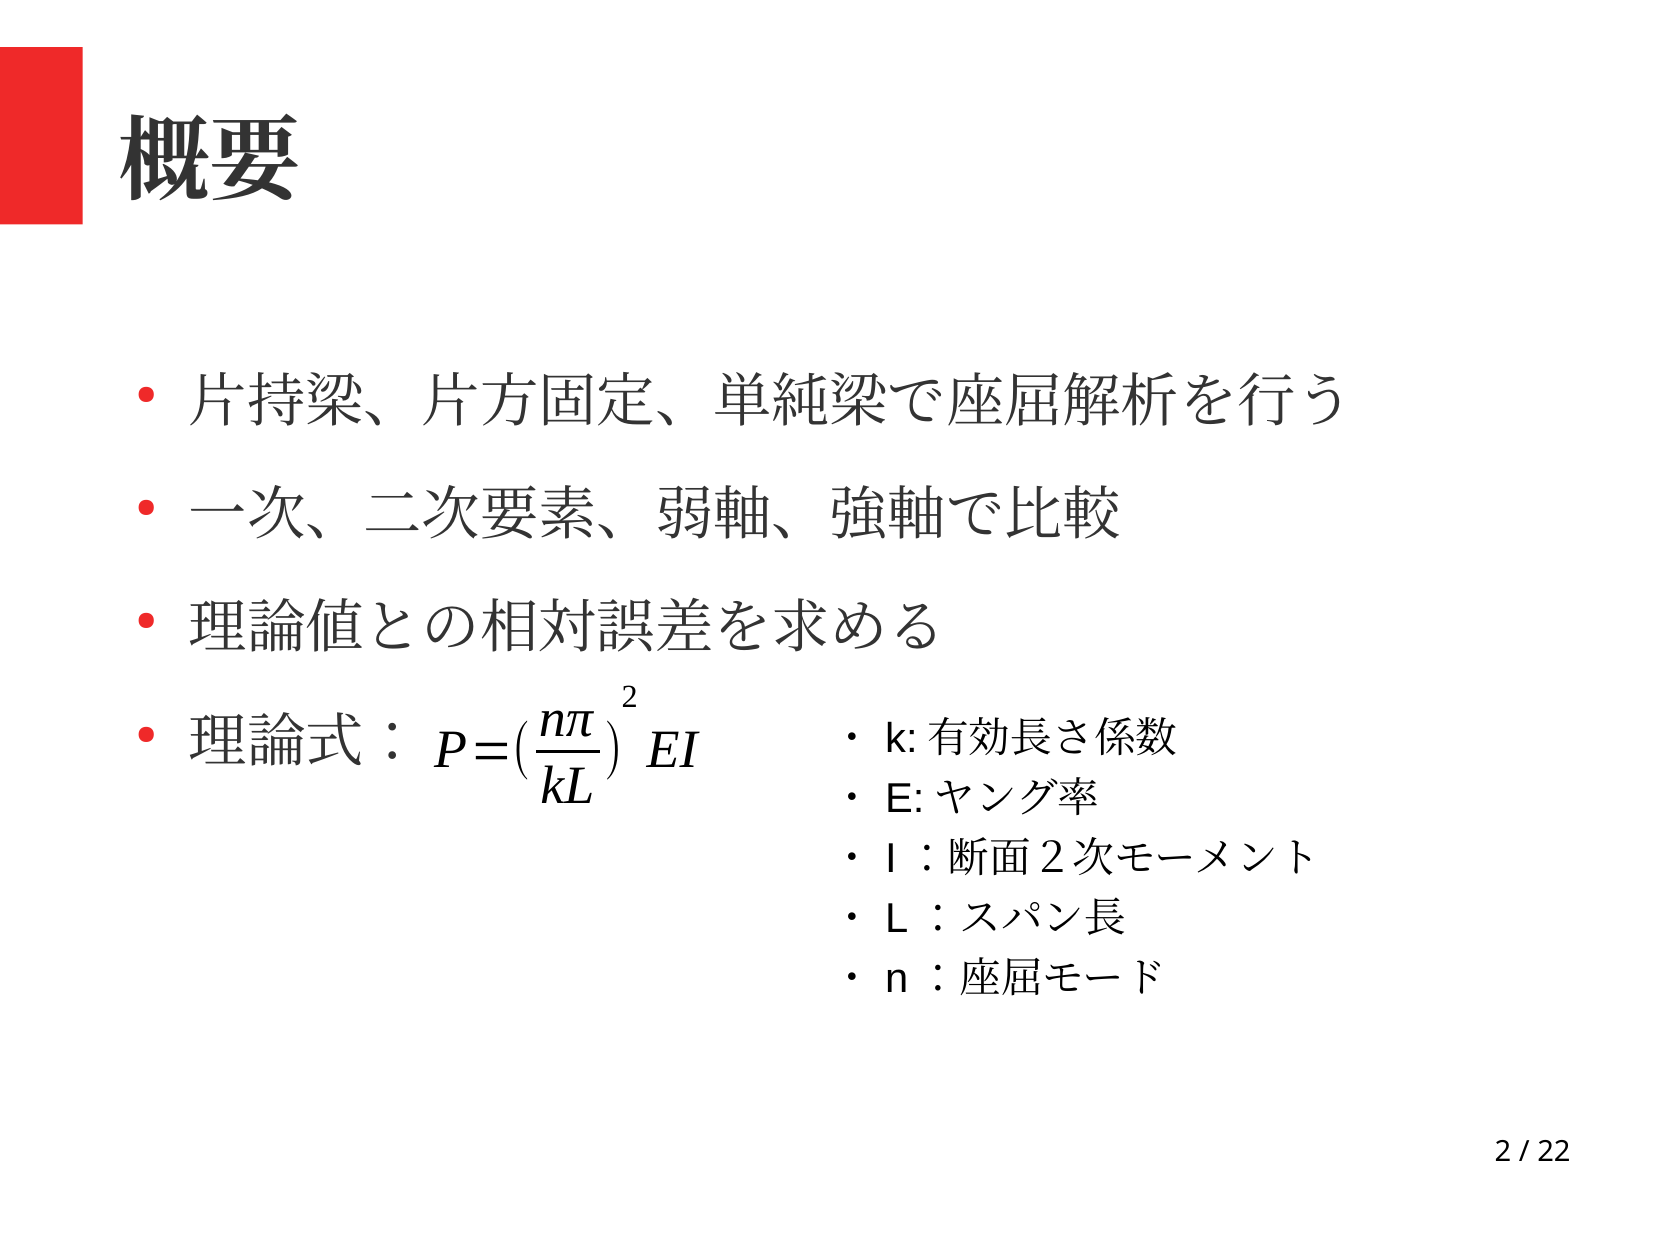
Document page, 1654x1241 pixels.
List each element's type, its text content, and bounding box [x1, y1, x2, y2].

text_box ・k:有効長さ係数 ・E:ヤング率 ・I：断面２次モーメント ・L：スパン長 ・n：座屈モード [816, 696, 1335, 1012]
chart [424, 679, 709, 815]
list 片持梁、片方固定、単純梁で座屈解析を行う 一次、二次要素、弱軸、強軸で比較 理論値との相対誤差を求める 理論式： [118, 354, 1536, 1074]
title 概要 [118, 49, 1571, 257]
